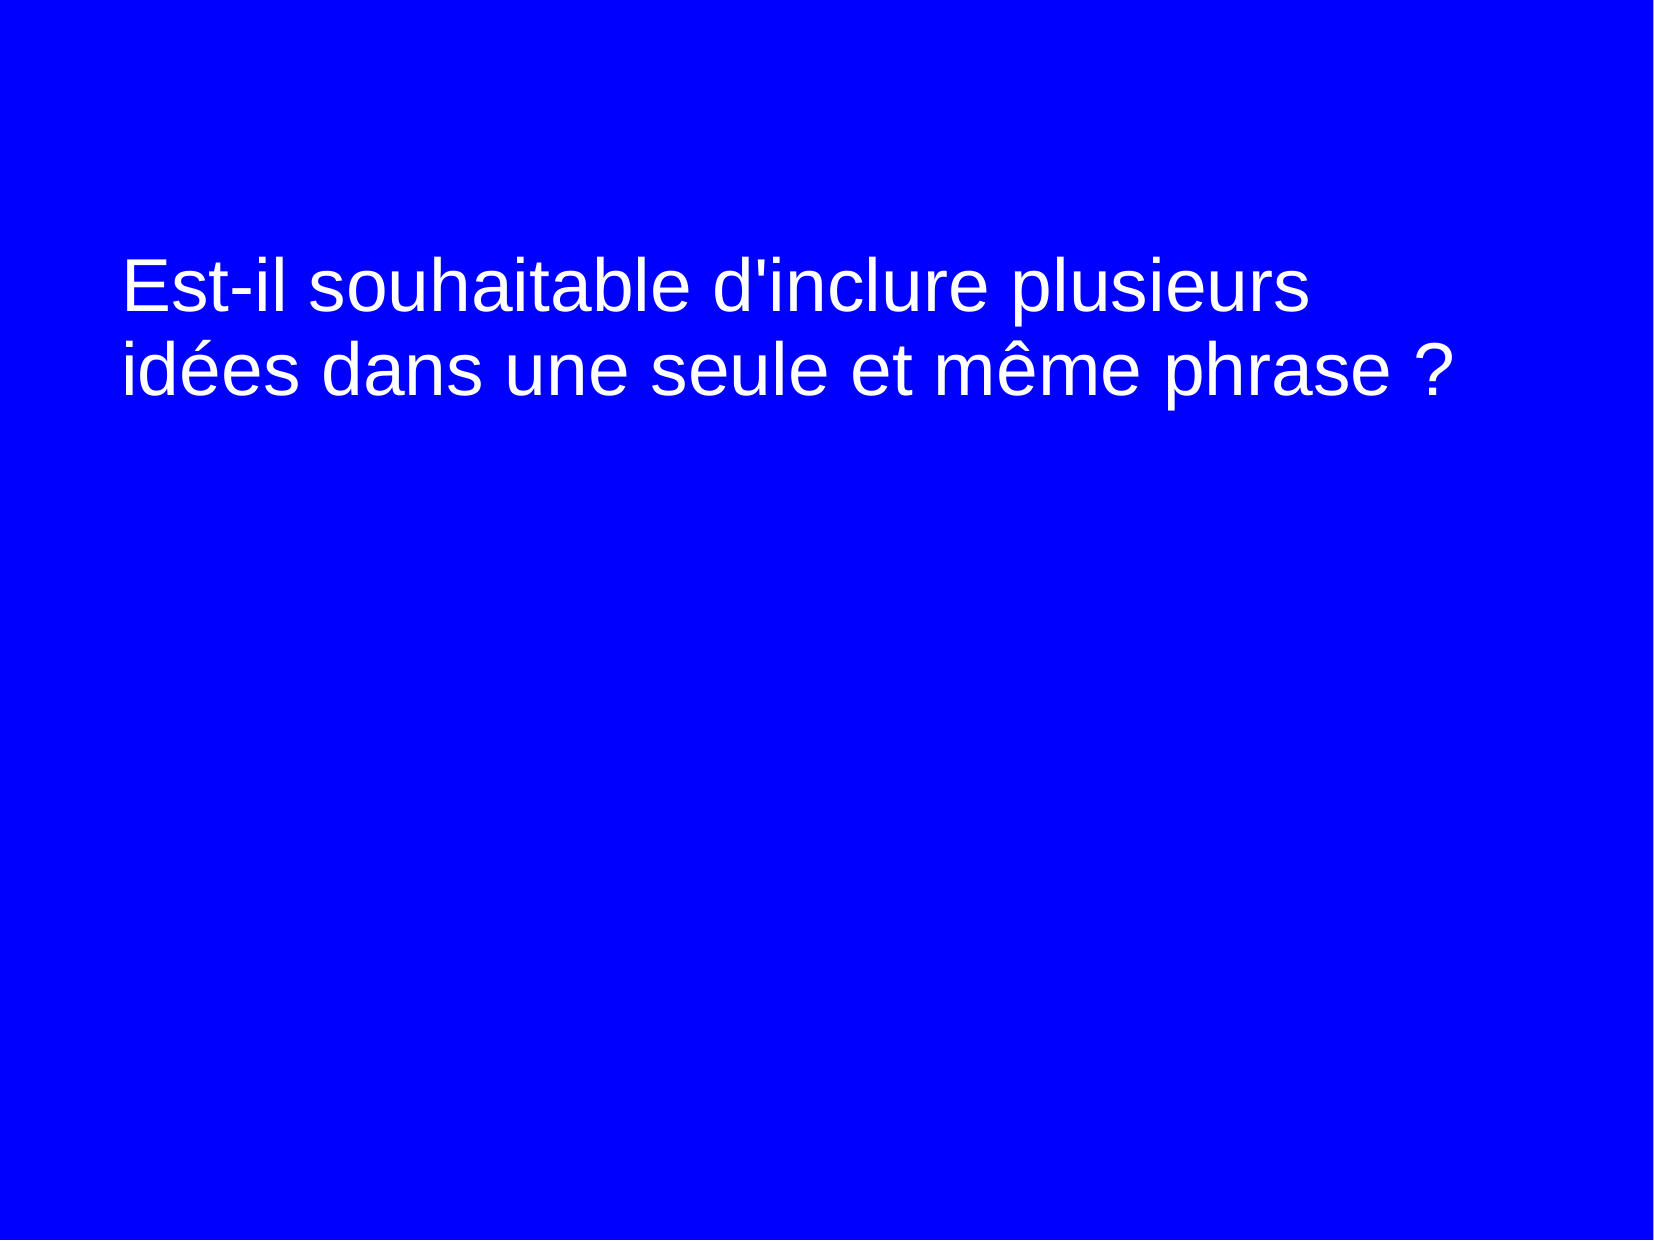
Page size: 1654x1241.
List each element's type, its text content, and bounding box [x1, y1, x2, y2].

text_box Est-il souhaitable d'inclure plusieurs idées dans une seule et même phrase ? [106, 236, 1506, 419]
